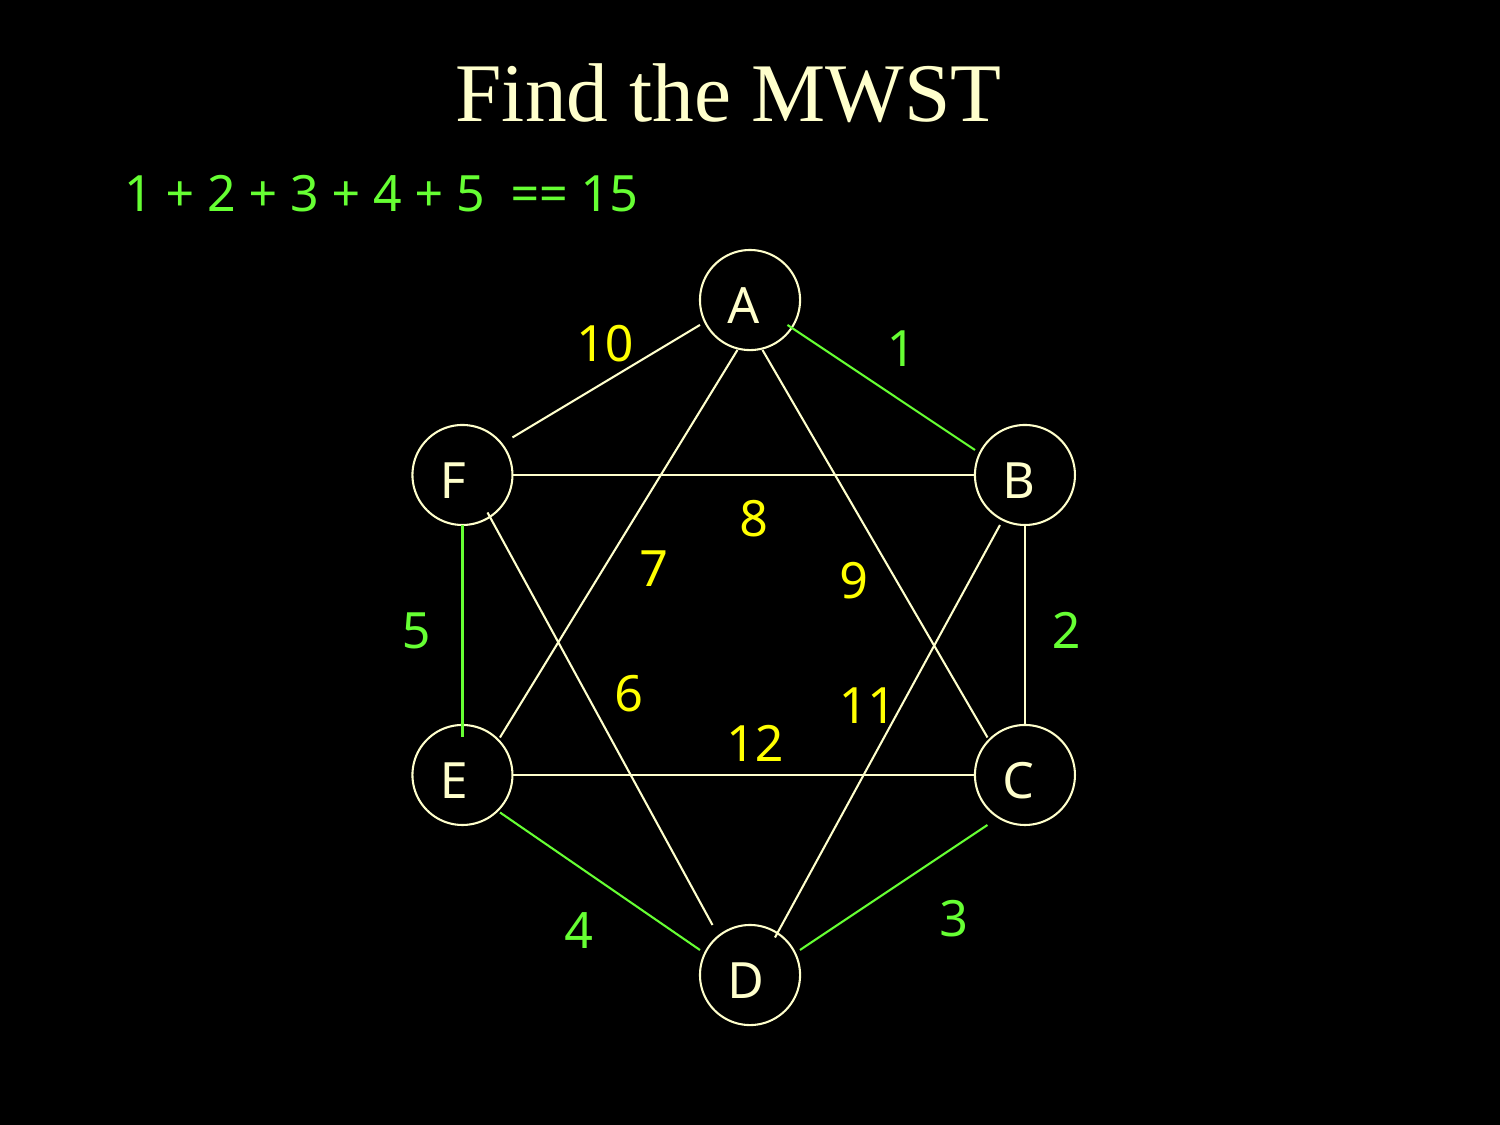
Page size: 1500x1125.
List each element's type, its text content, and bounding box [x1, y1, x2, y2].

text_box 5 [387, 587, 446, 672]
text_box 10 [561, 299, 649, 384]
text_box A [712, 262, 772, 347]
text_box 1 [872, 305, 931, 390]
text_box 11 [824, 662, 911, 747]
text_box 3 [924, 874, 983, 959]
title Find the MWST [0, 37, 1458, 150]
text_box 8 [724, 474, 783, 559]
text_box B [987, 437, 1047, 522]
text_box 9 [824, 537, 883, 622]
text_box 1 + 2 + 3 + 4 + 5 == 15 [109, 149, 653, 234]
text_box F [425, 437, 484, 522]
text_box 4 [549, 887, 608, 972]
text_box 12 [711, 699, 799, 784]
text_box 2 [1037, 587, 1096, 672]
text_box 7 [624, 524, 683, 609]
text_box 6 [599, 649, 658, 734]
text_box E [425, 737, 484, 822]
text_box C [987, 737, 1047, 822]
text_box D [712, 937, 772, 1022]
